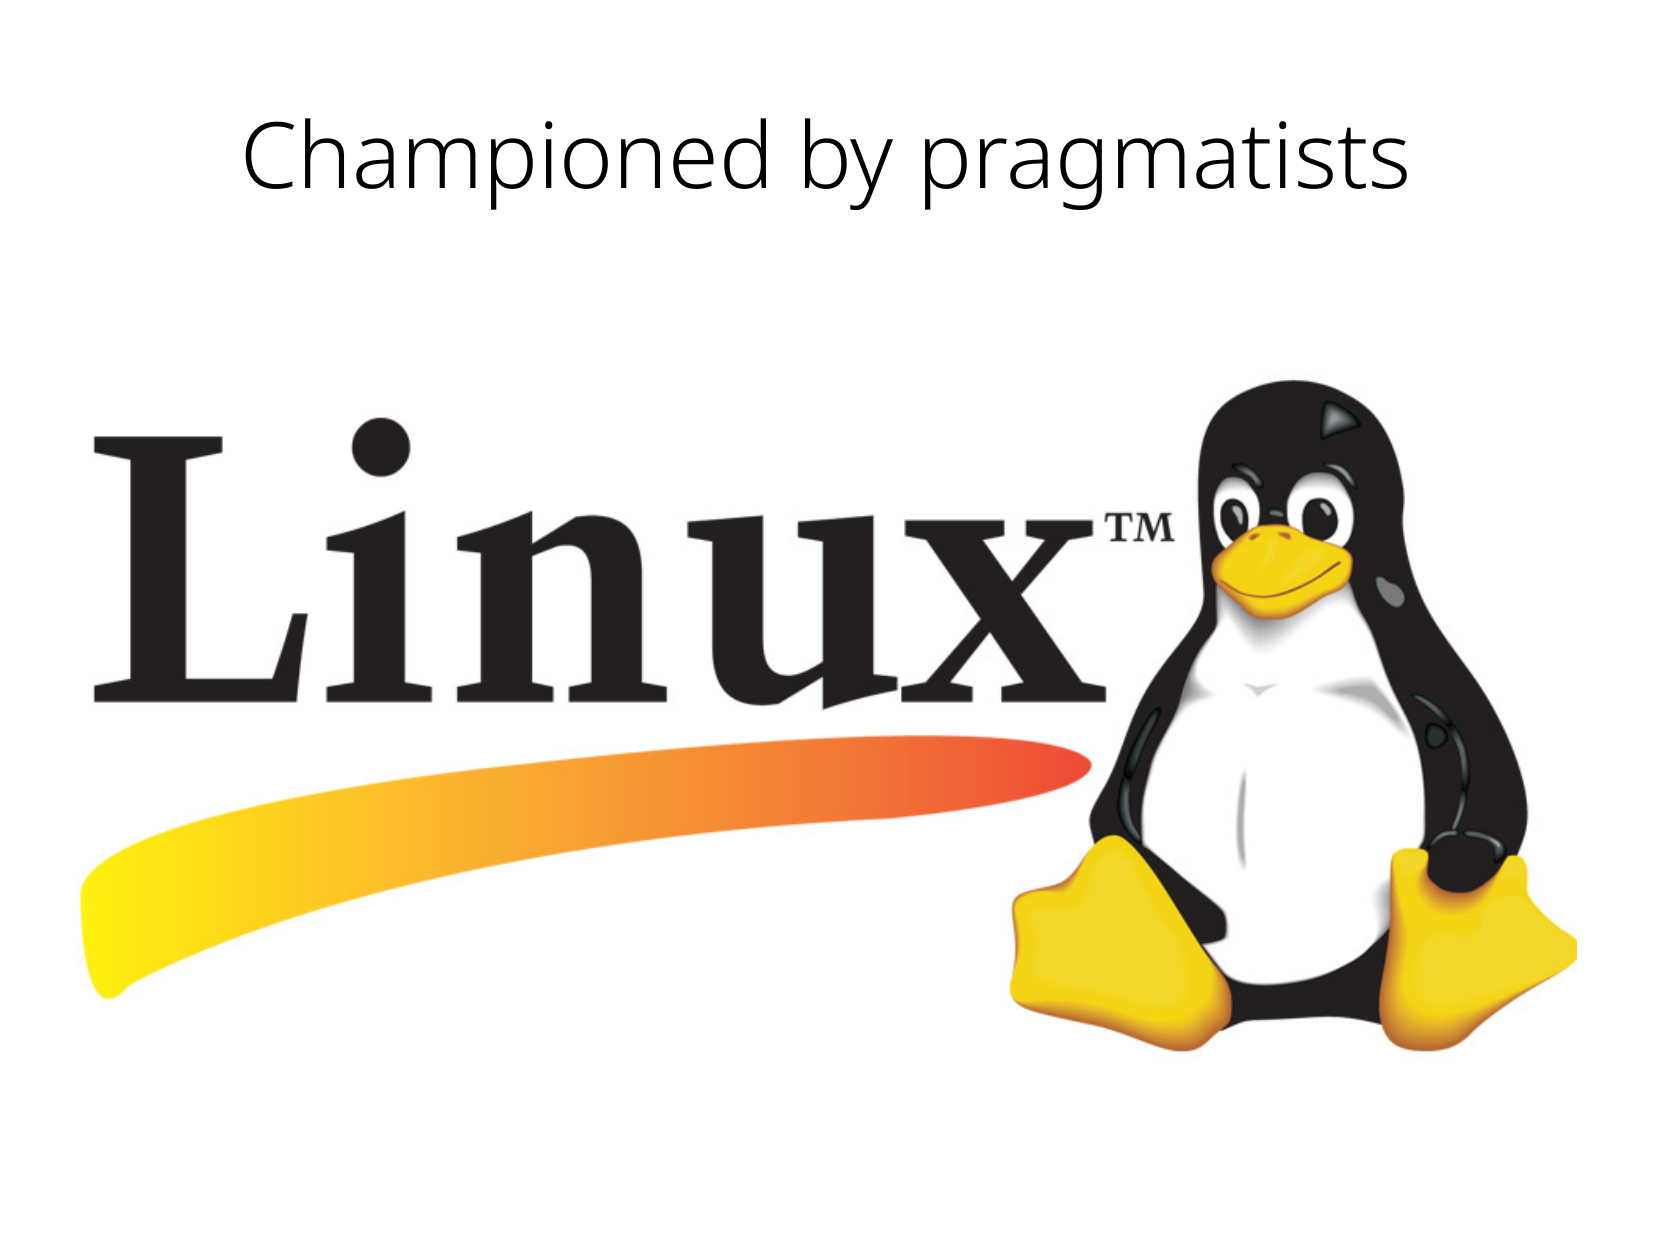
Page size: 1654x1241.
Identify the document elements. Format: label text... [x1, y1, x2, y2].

title Championed by pragmatists [82, 49, 1571, 210]
picture [76, 210, 1577, 1211]
